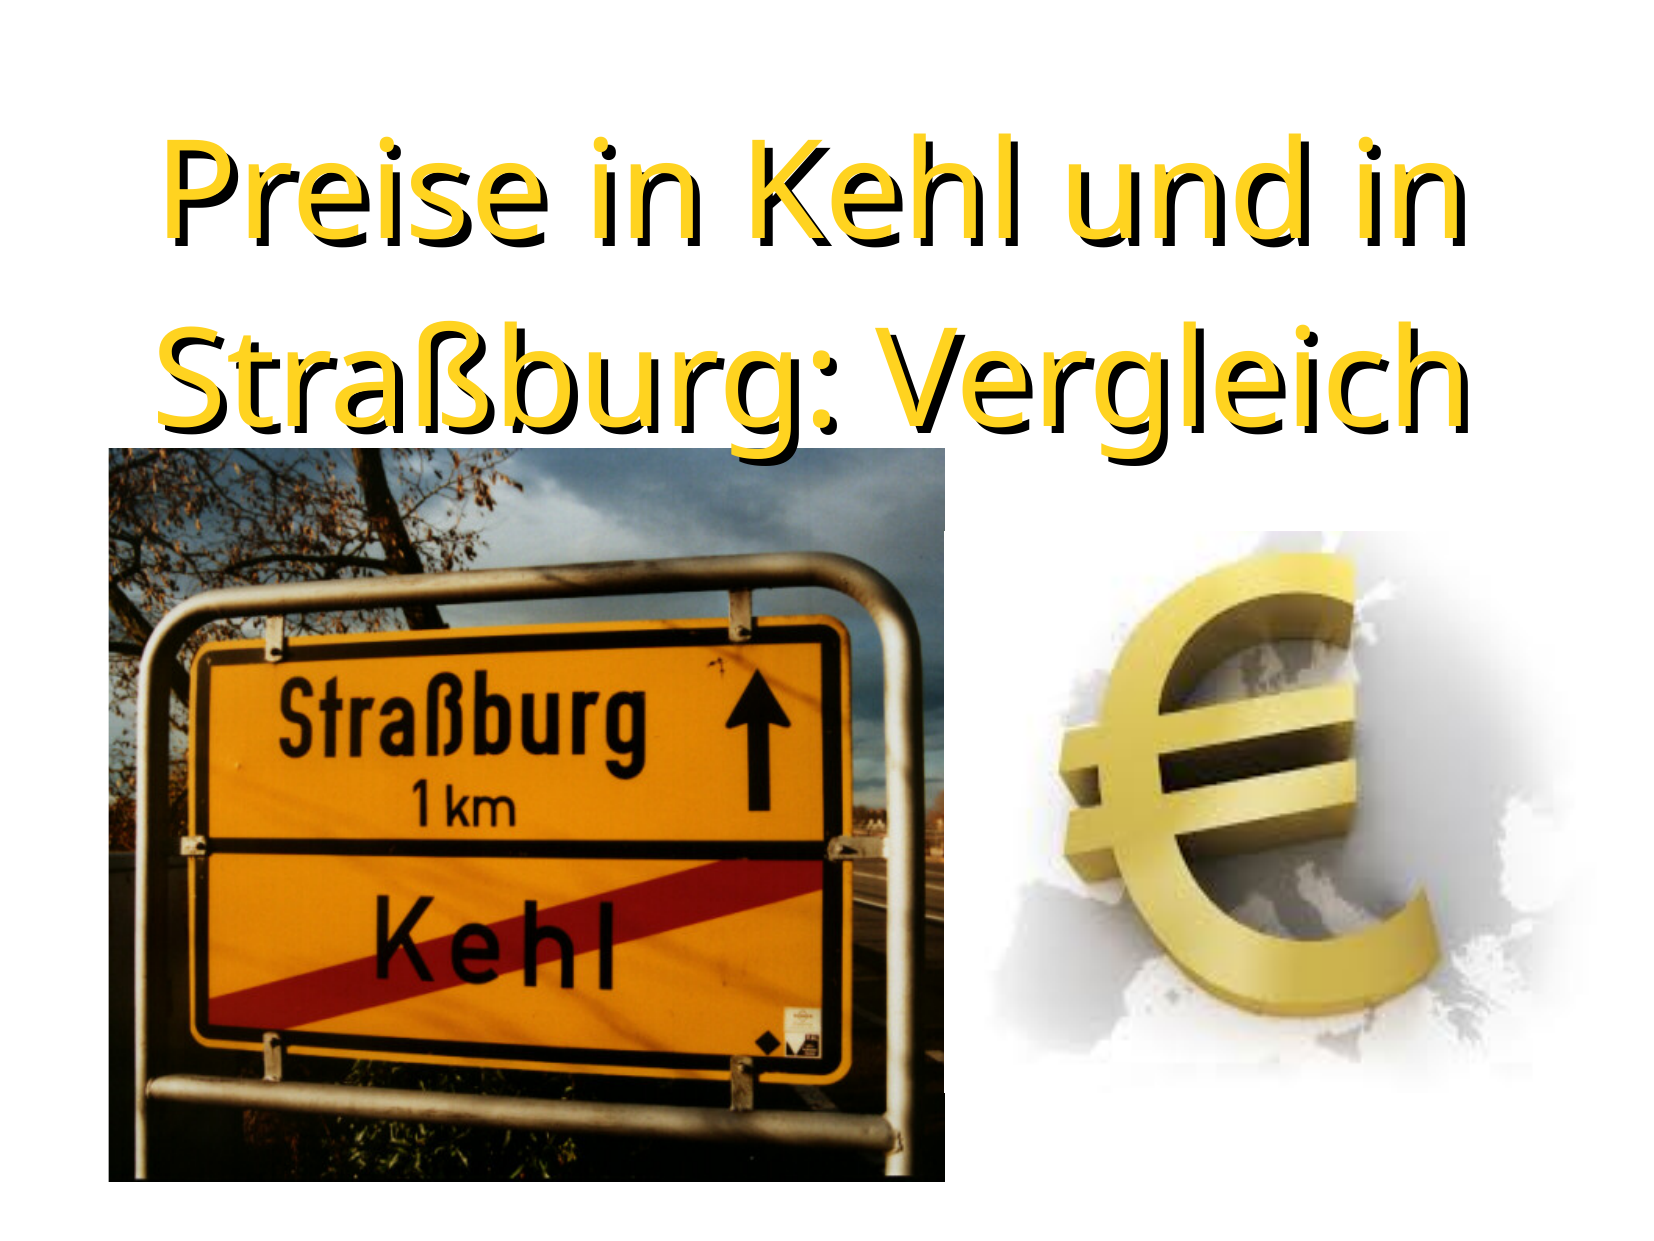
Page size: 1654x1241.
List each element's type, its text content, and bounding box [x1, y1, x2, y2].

title Preise in Kehl und in Straßburg: Vergleich [0, 115, 1625, 443]
picture [108, 448, 1625, 1182]
